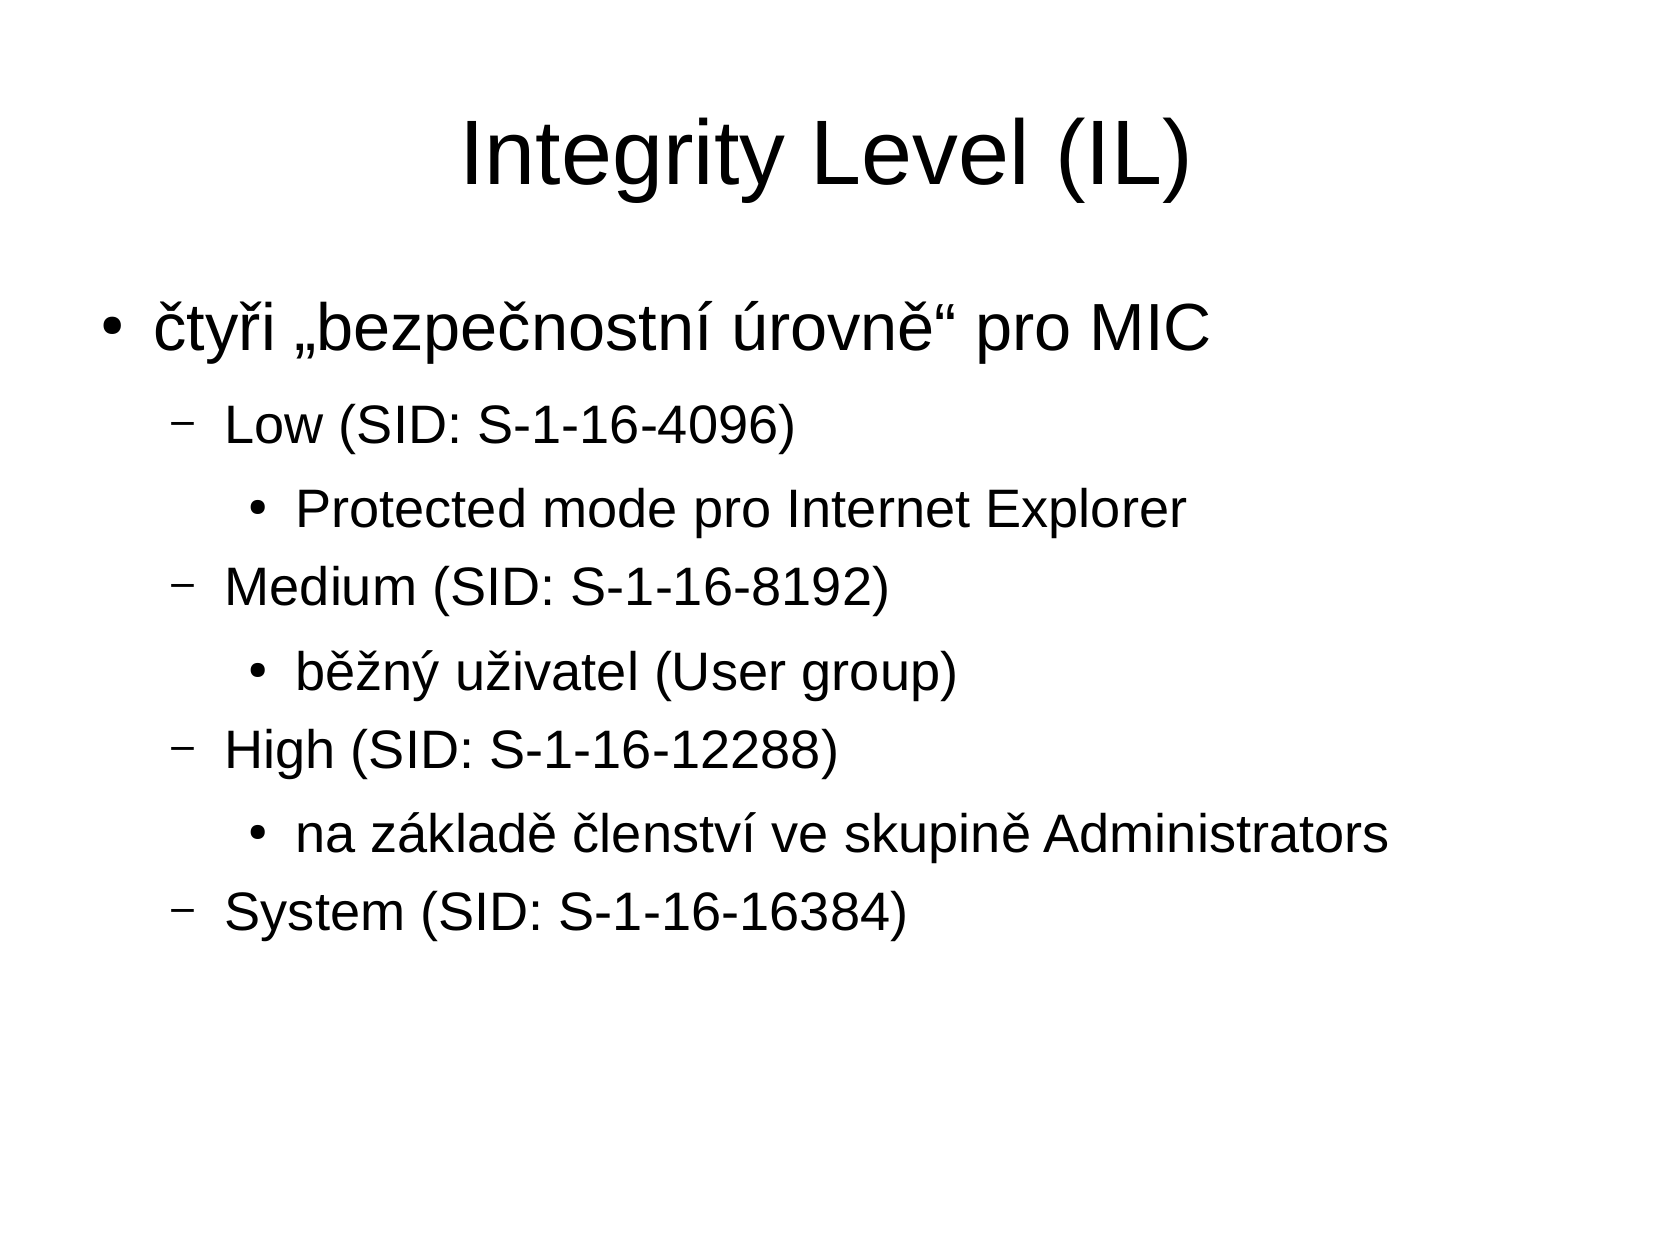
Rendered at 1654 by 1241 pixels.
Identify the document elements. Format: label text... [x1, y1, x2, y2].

title Integrity Level (IL) [82, 49, 1571, 257]
list čtyři „bezpečnostní úrovně“ pro MIC Low (SID: S-1-16-4096) Protected mode pro Internet Explorer Medium (SID: S-1-16-8192) běžný uživatel (User group) High (SID: S-1-16-12288) na základě členství ve skupině Administrators System (SID: S-1-16-16384) [82, 290, 1642, 1010]
